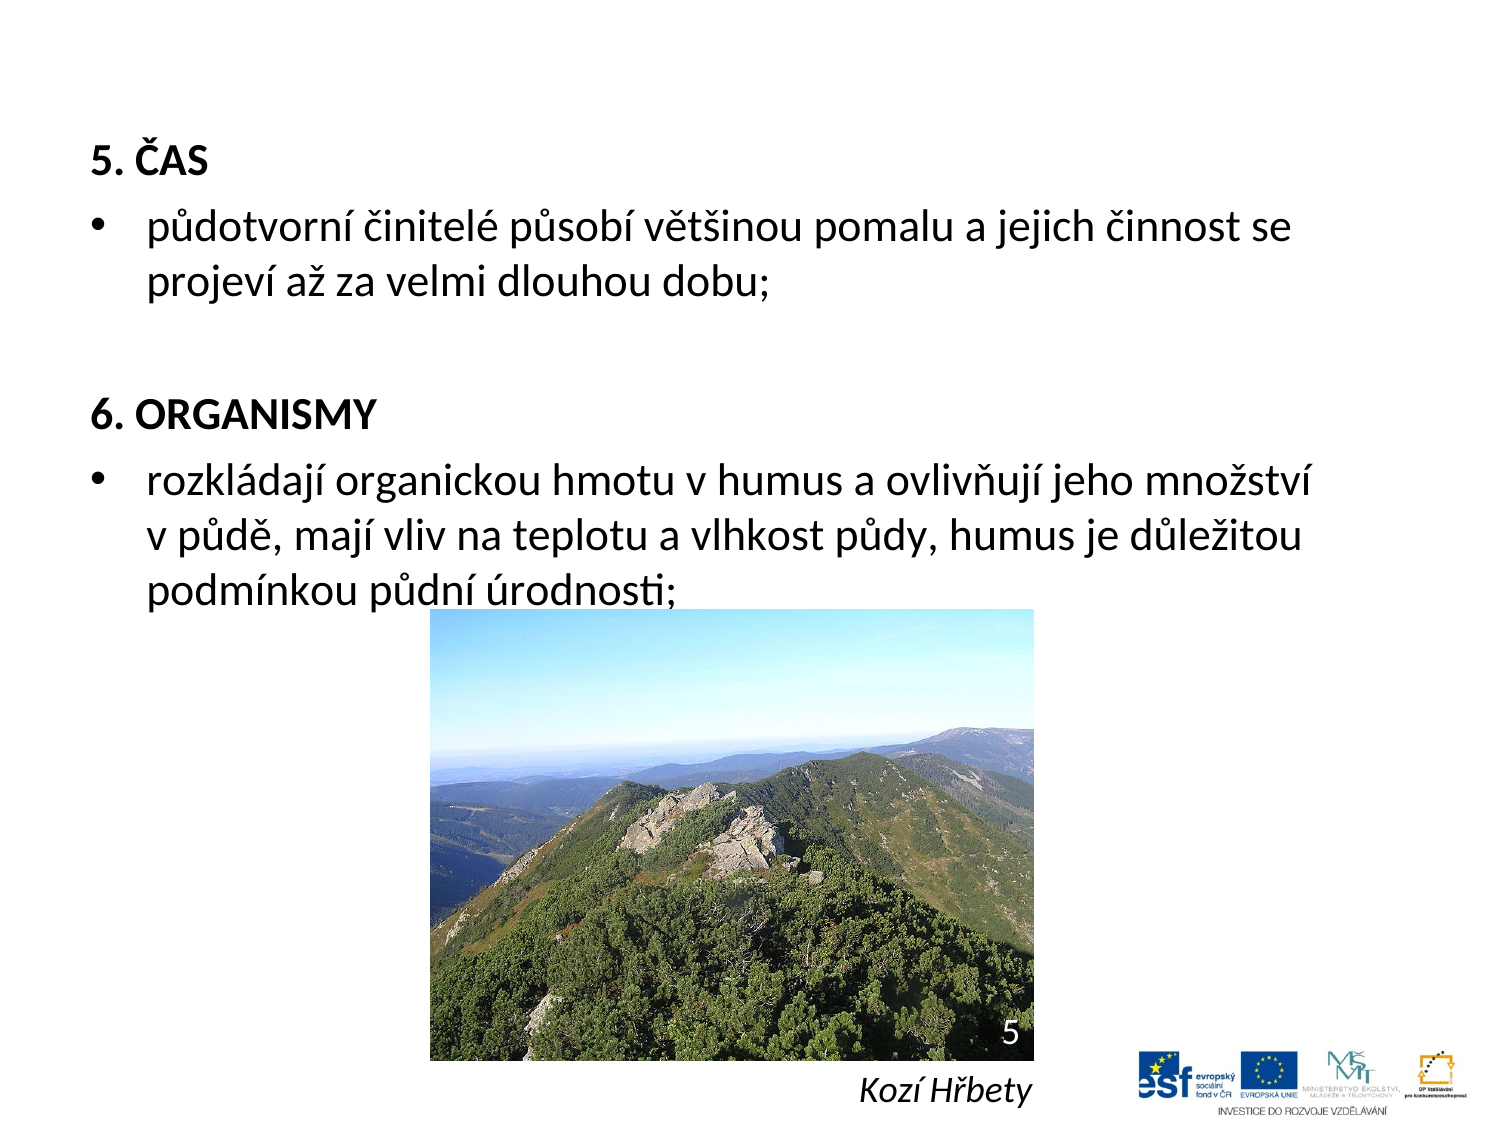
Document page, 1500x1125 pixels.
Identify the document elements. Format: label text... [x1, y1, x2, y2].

text_box Kozí Hřbety [844, 1056, 1317, 1118]
picture [1125, 1035, 1476, 1125]
picture [430, 609, 1034, 1061]
text_box 5 [986, 999, 1046, 1056]
list 5. ČAS půdotvorní činitelé působí většinou pomalu a jejich činnost se projeví až za velmi dlouhou dobu; 6. ORGANISMY rozkládají organickou hmotu v humus a ovlivňují jeho množství v půdě, mají vliv na teplotu a vlhkost půdy, humus je důležitou podmínkou půdní úrodnosti; [75, 121, 1426, 1043]
